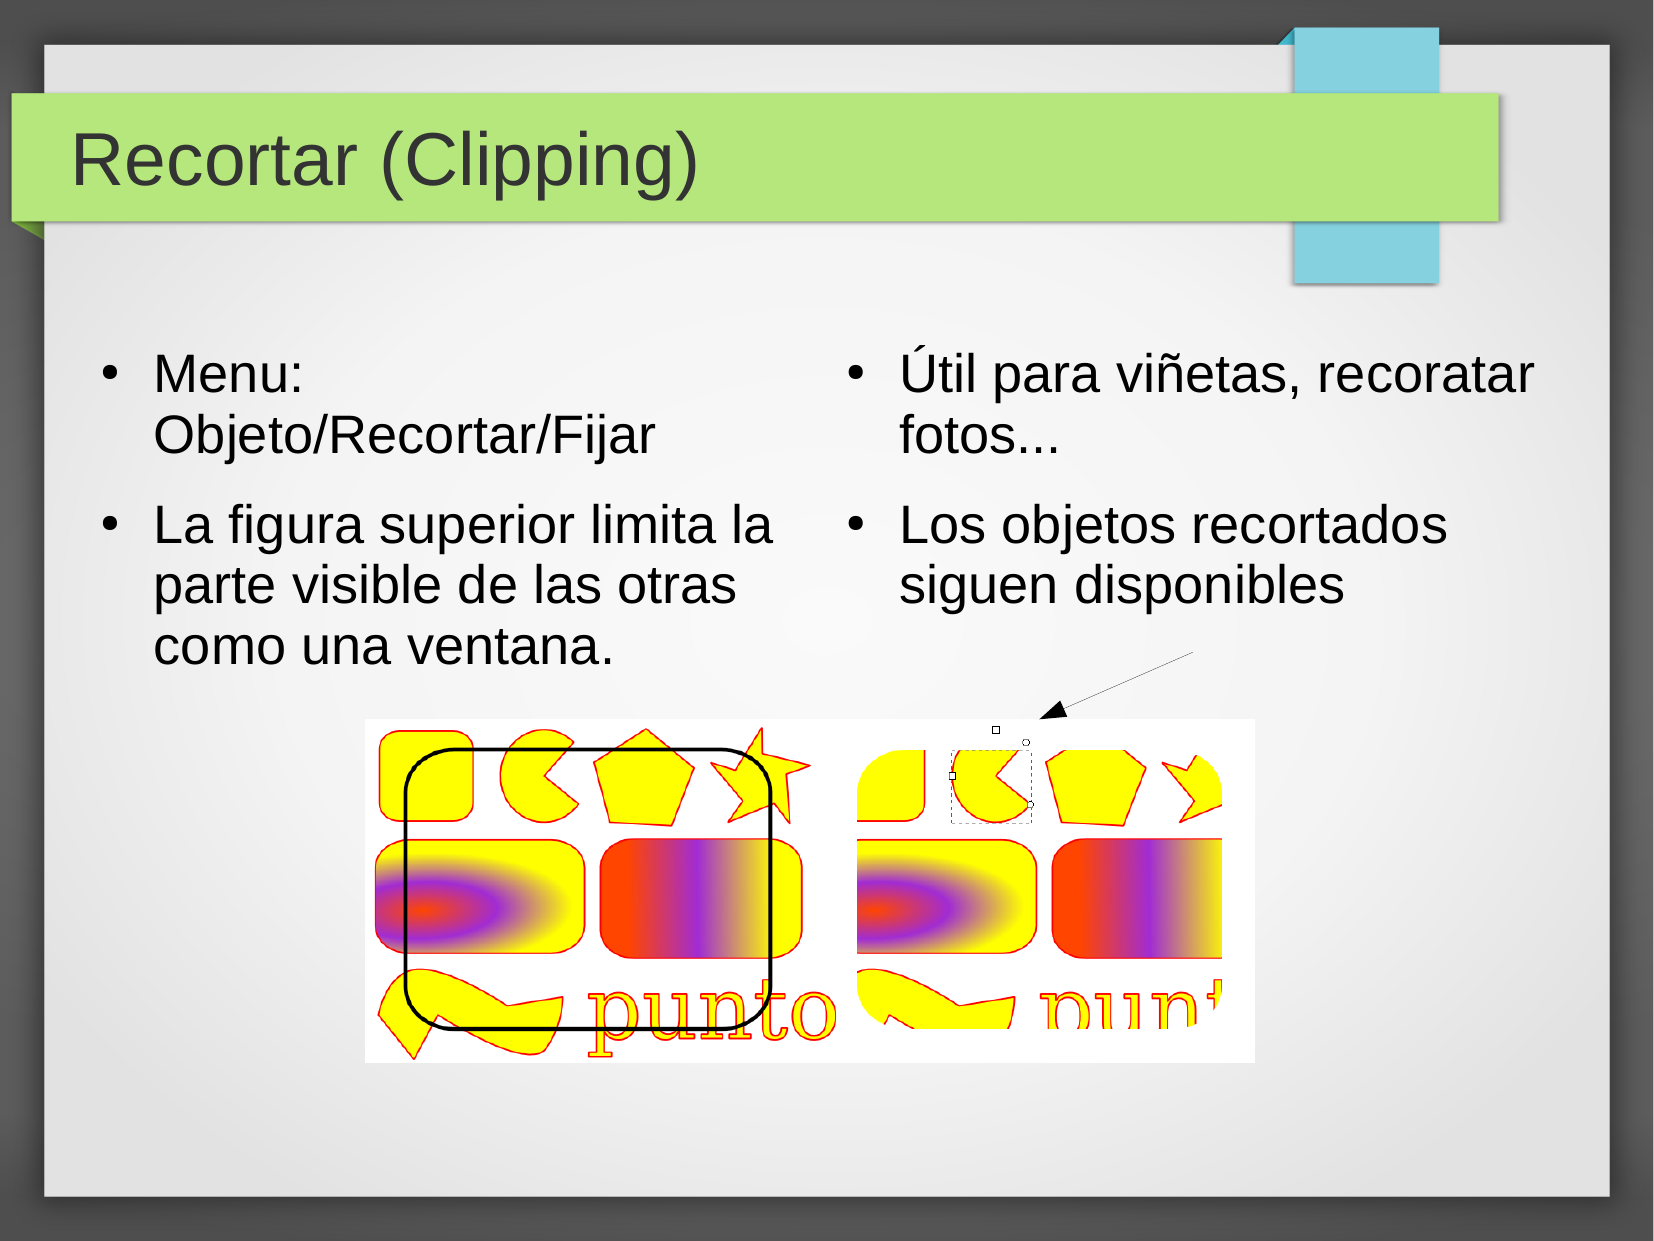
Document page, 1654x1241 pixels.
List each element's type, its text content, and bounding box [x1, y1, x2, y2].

list Menu: Objeto/Recortar/Fijar La figura superior limita la parte visible de las otras como una ventana. [82, 343, 793, 687]
list Útil para viñetas, recoratar fotos... Los objetos recortados siguen disponibles [828, 343, 1539, 687]
picture [0, 0, 1654, 1241]
title Recortar (Clipping) [70, 106, 1229, 213]
